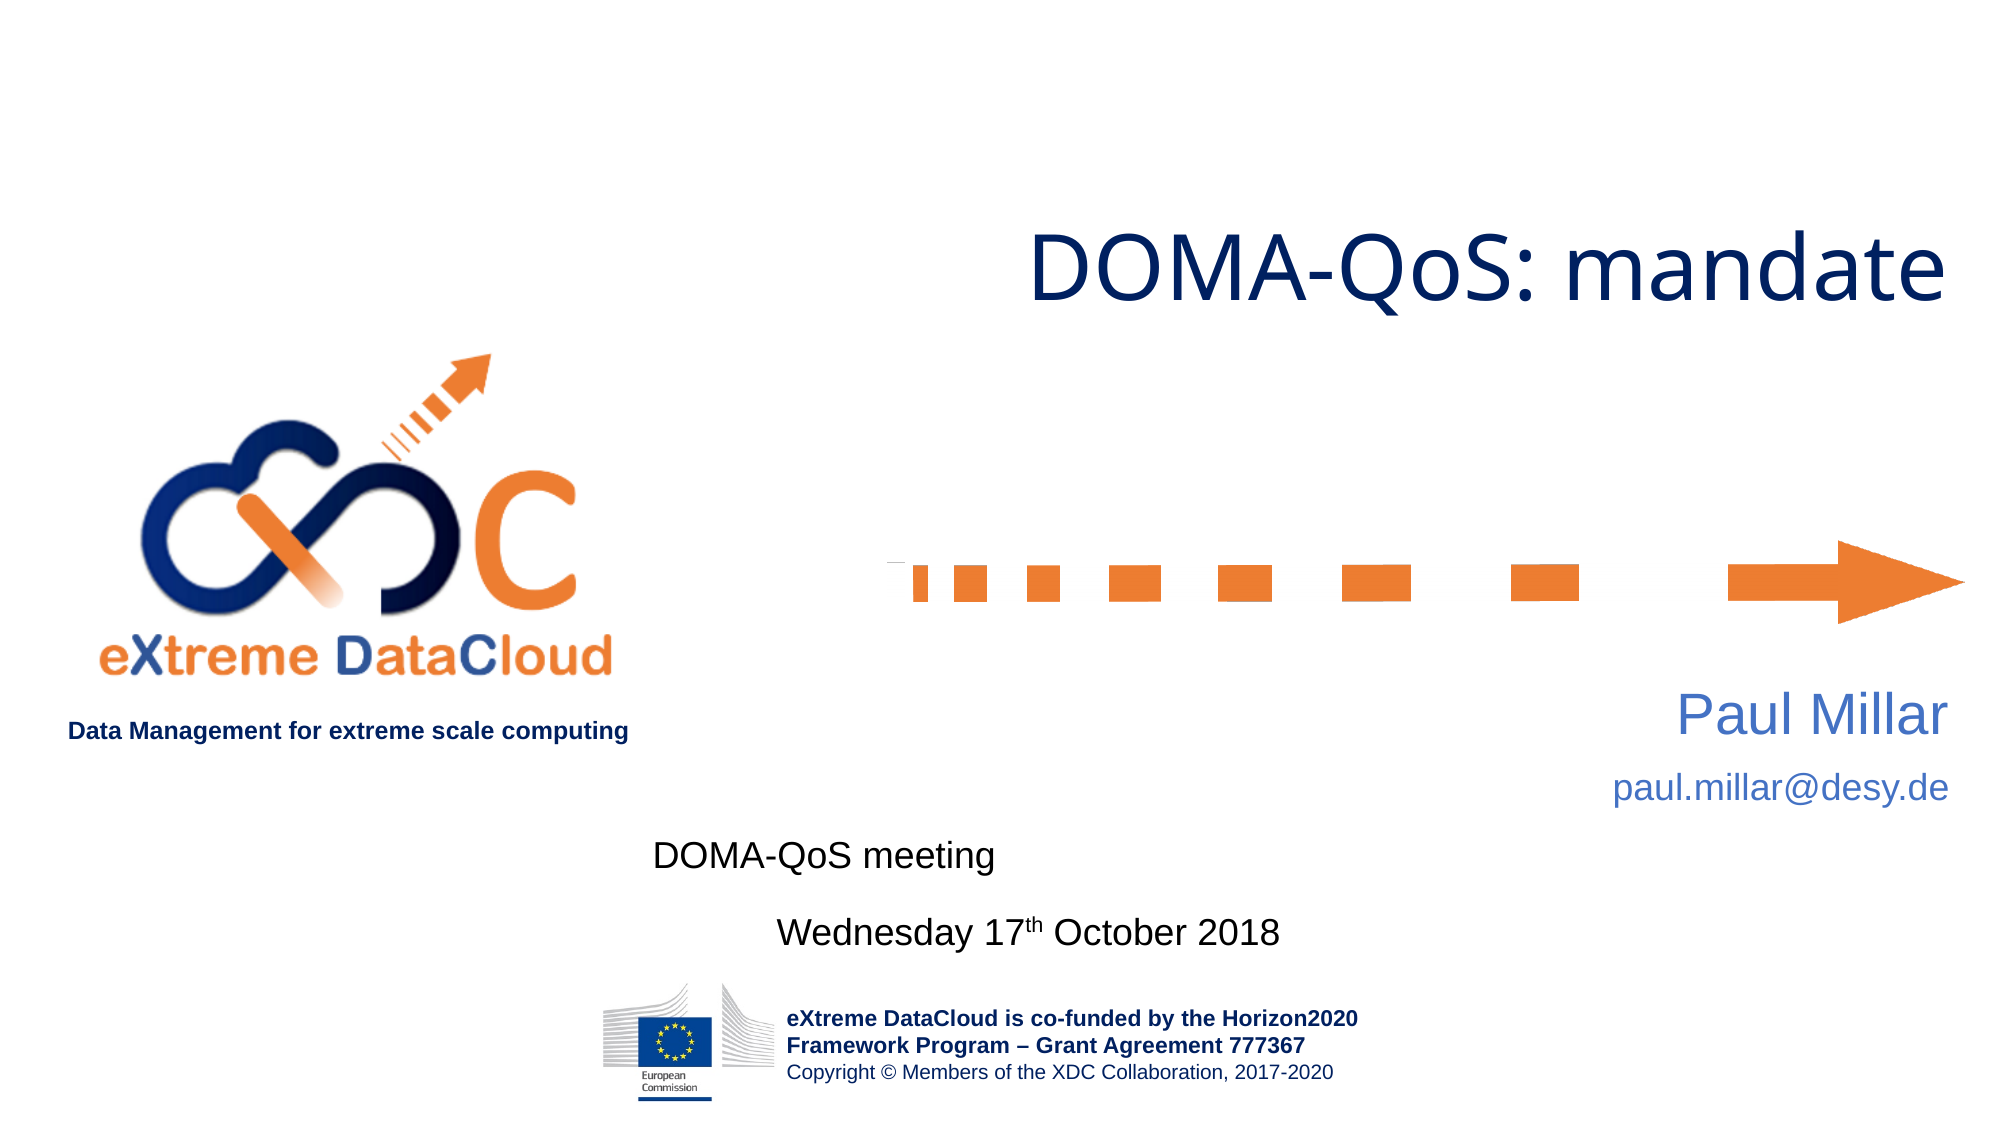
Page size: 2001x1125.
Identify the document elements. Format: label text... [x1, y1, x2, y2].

list Paul Millar paul.millar@desy.de [1161, 676, 1965, 839]
picture [35, 334, 664, 725]
picture [558, 977, 816, 1106]
title DOMA-QoS: mandate [736, 154, 1965, 373]
picture [887, 540, 1965, 624]
text_box DOMA-QoS meeting [637, 826, 1459, 884]
text_box Wednesday 17th October 2018 [761, 903, 1365, 962]
